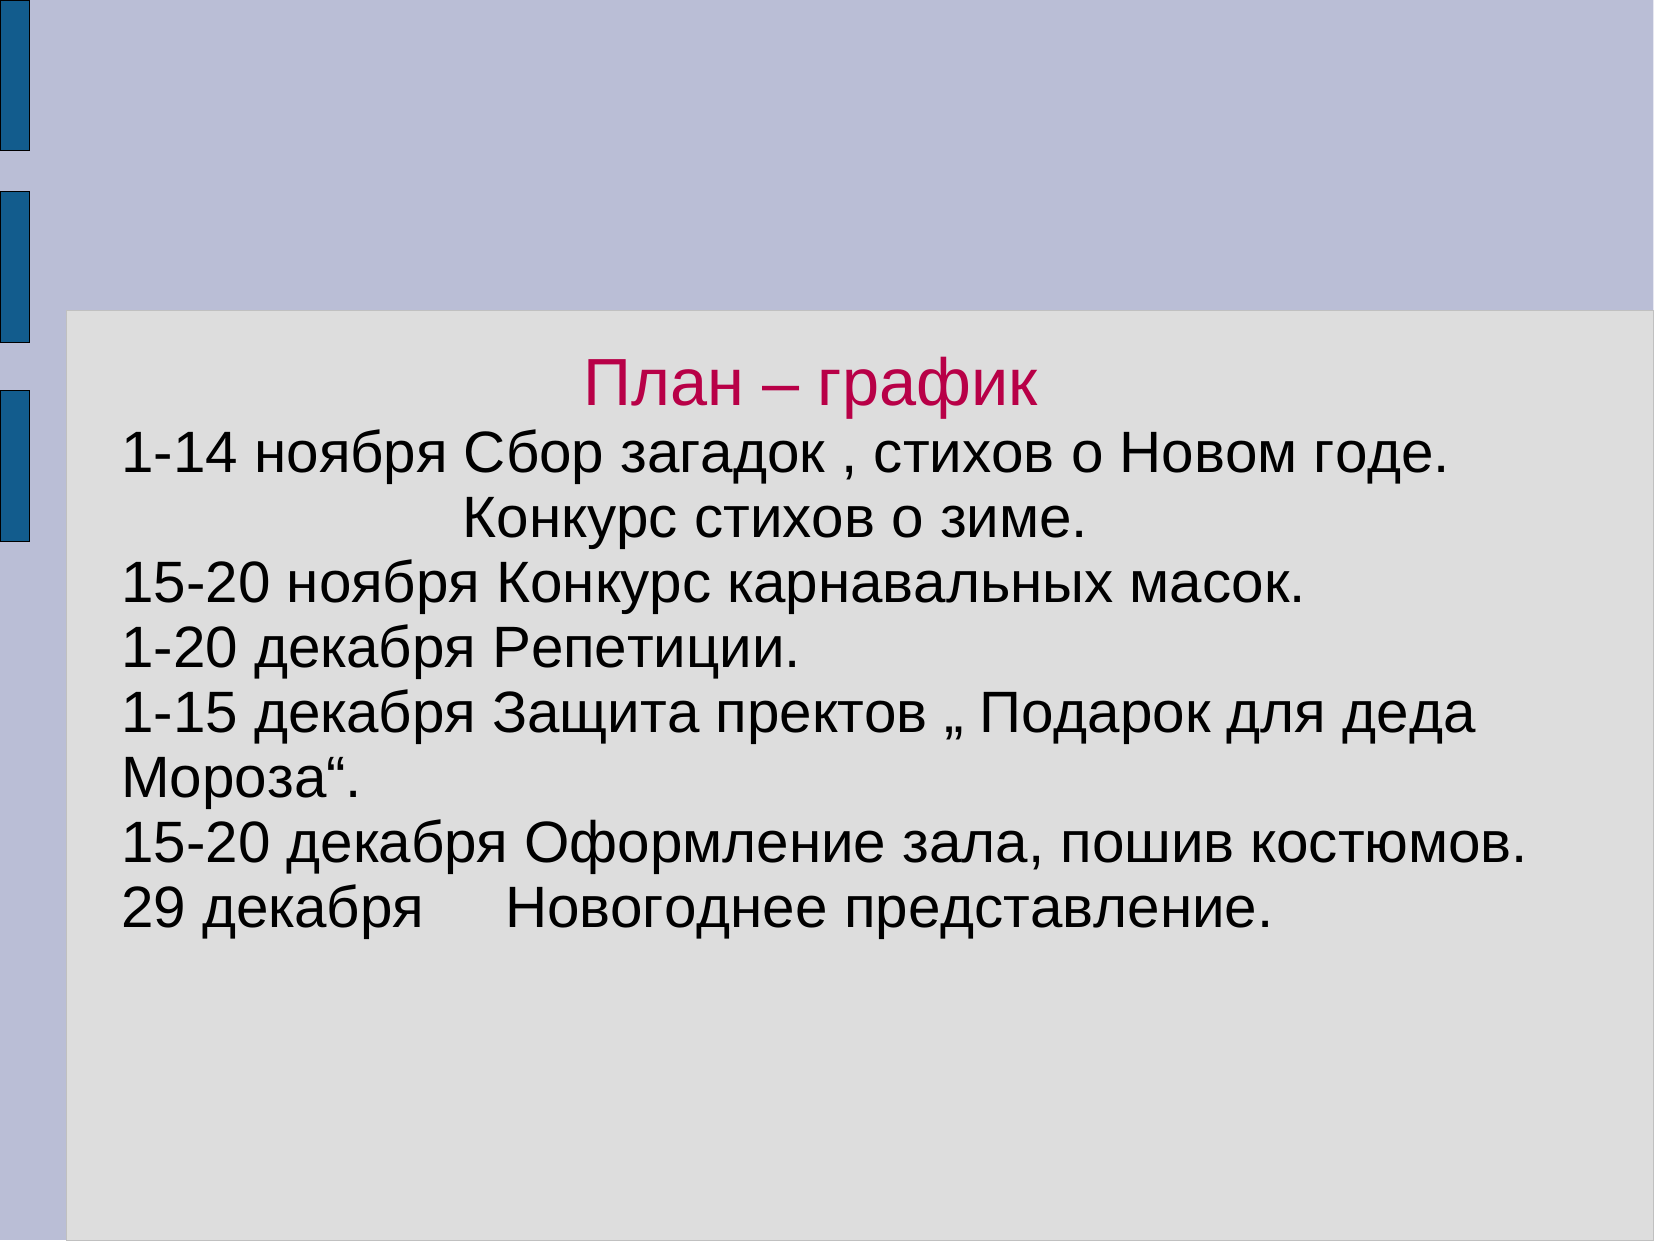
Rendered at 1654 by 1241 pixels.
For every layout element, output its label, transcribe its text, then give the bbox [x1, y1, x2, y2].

title [121, 23, 1534, 344]
list План – график 1-14 ноября Сбор загадок , стихов о Новом годе. Конкурс стихов о зиме. 15-20 ноября Конкурс карнавальных масок. 1-20 декабря Репетиции. 1-15 декабря Защита пректов „ Подарок для деда Мороза“. 15-20 декабря Оформление зала, пошив костюмов. 29 декабря Новогоднее представление. [121, 344, 1534, 1127]
